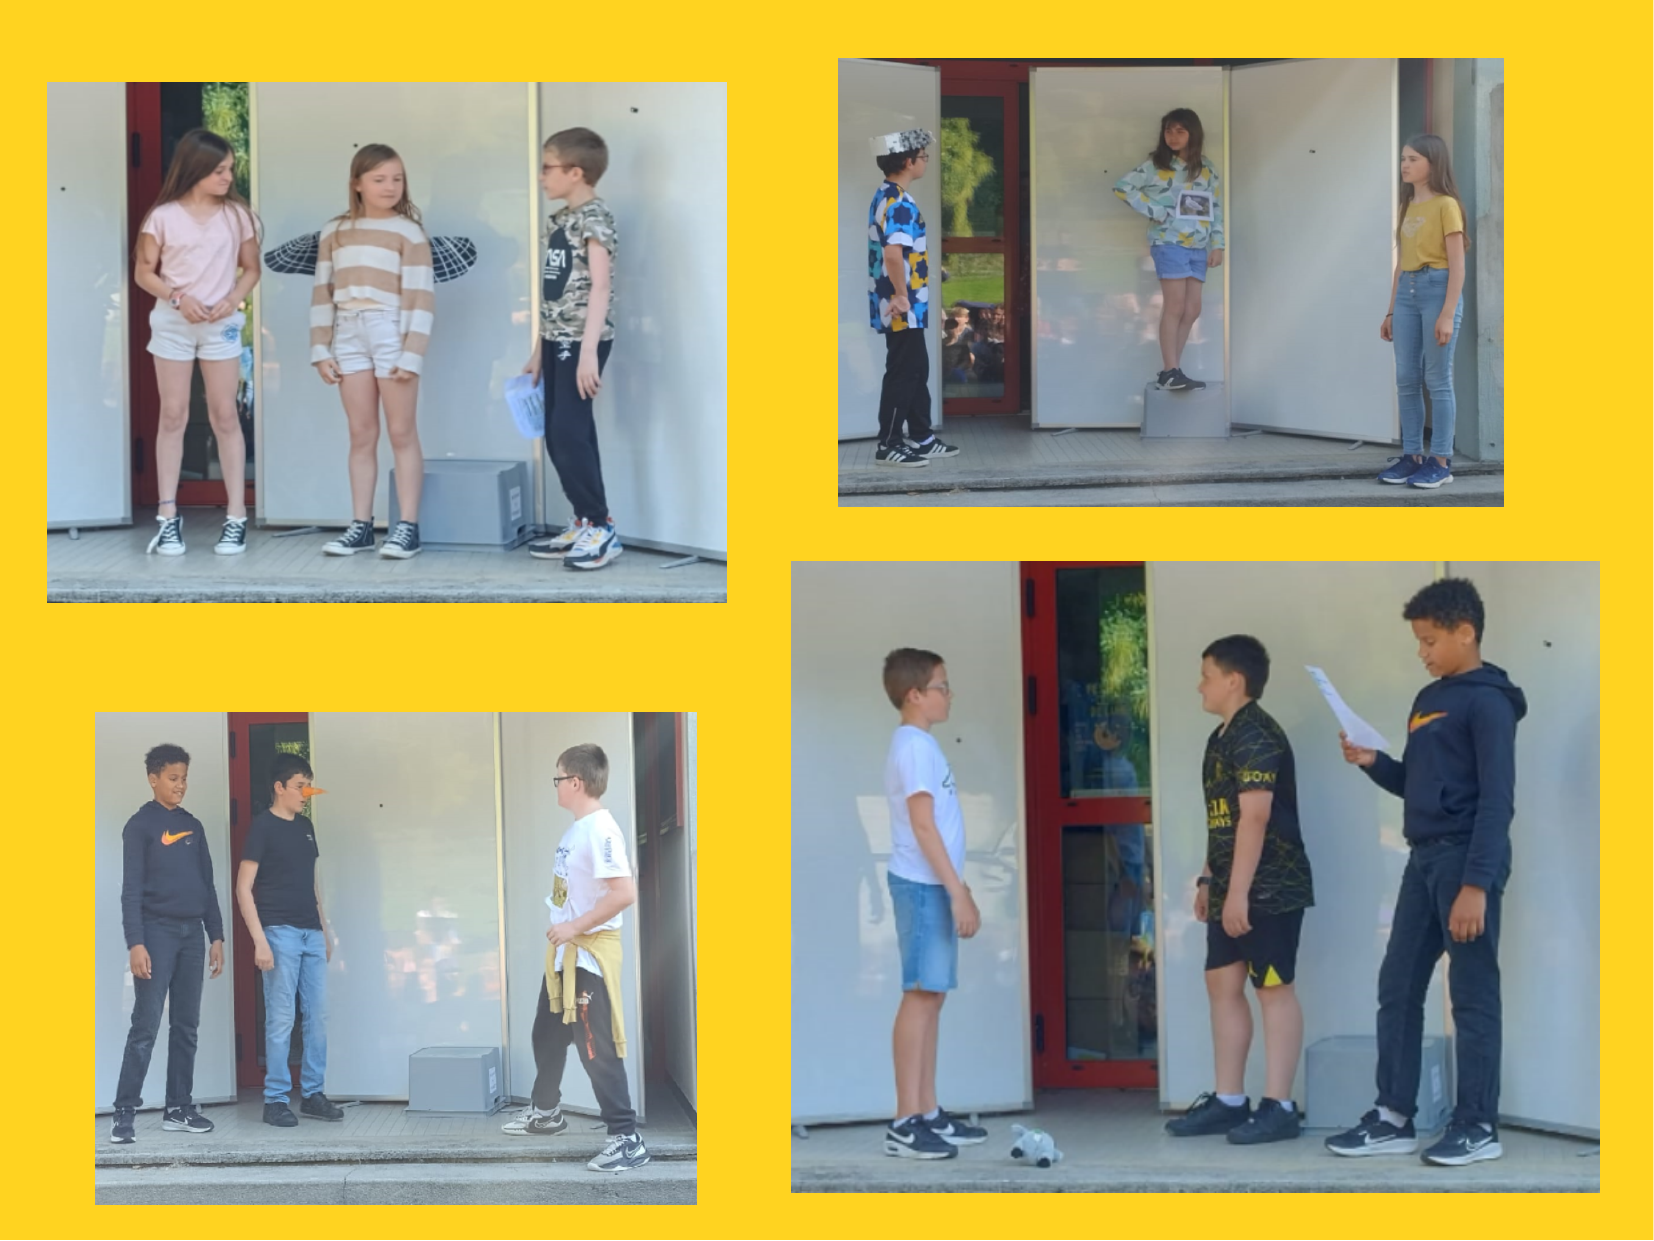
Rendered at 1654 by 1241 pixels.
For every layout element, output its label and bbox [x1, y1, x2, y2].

picture [95, 712, 697, 1205]
picture [838, 58, 1504, 507]
picture [47, 82, 727, 603]
picture [791, 561, 1600, 1193]
